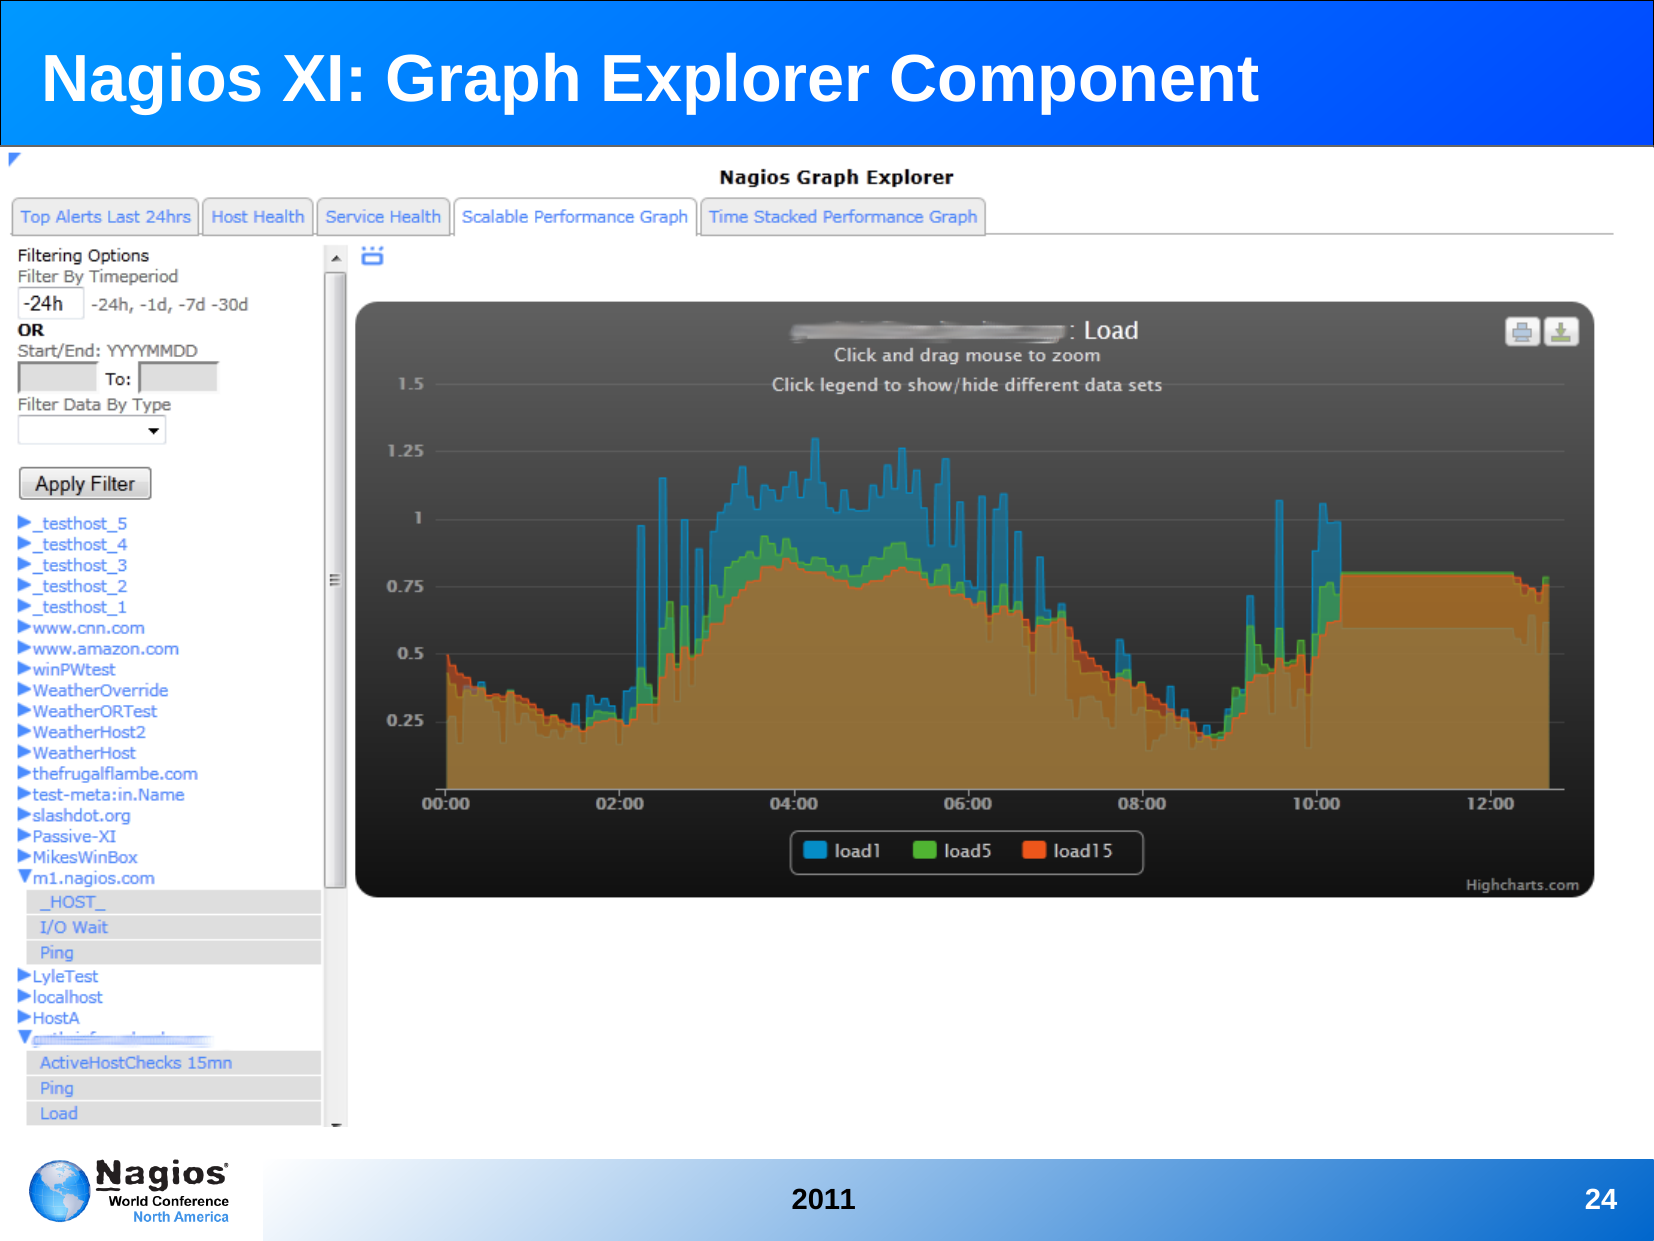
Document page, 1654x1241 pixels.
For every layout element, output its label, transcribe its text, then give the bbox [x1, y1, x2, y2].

title Nagios XI: Graph Explorer Component [41, 29, 1576, 127]
picture [0, 147, 1654, 1127]
picture [29, 1159, 229, 1235]
